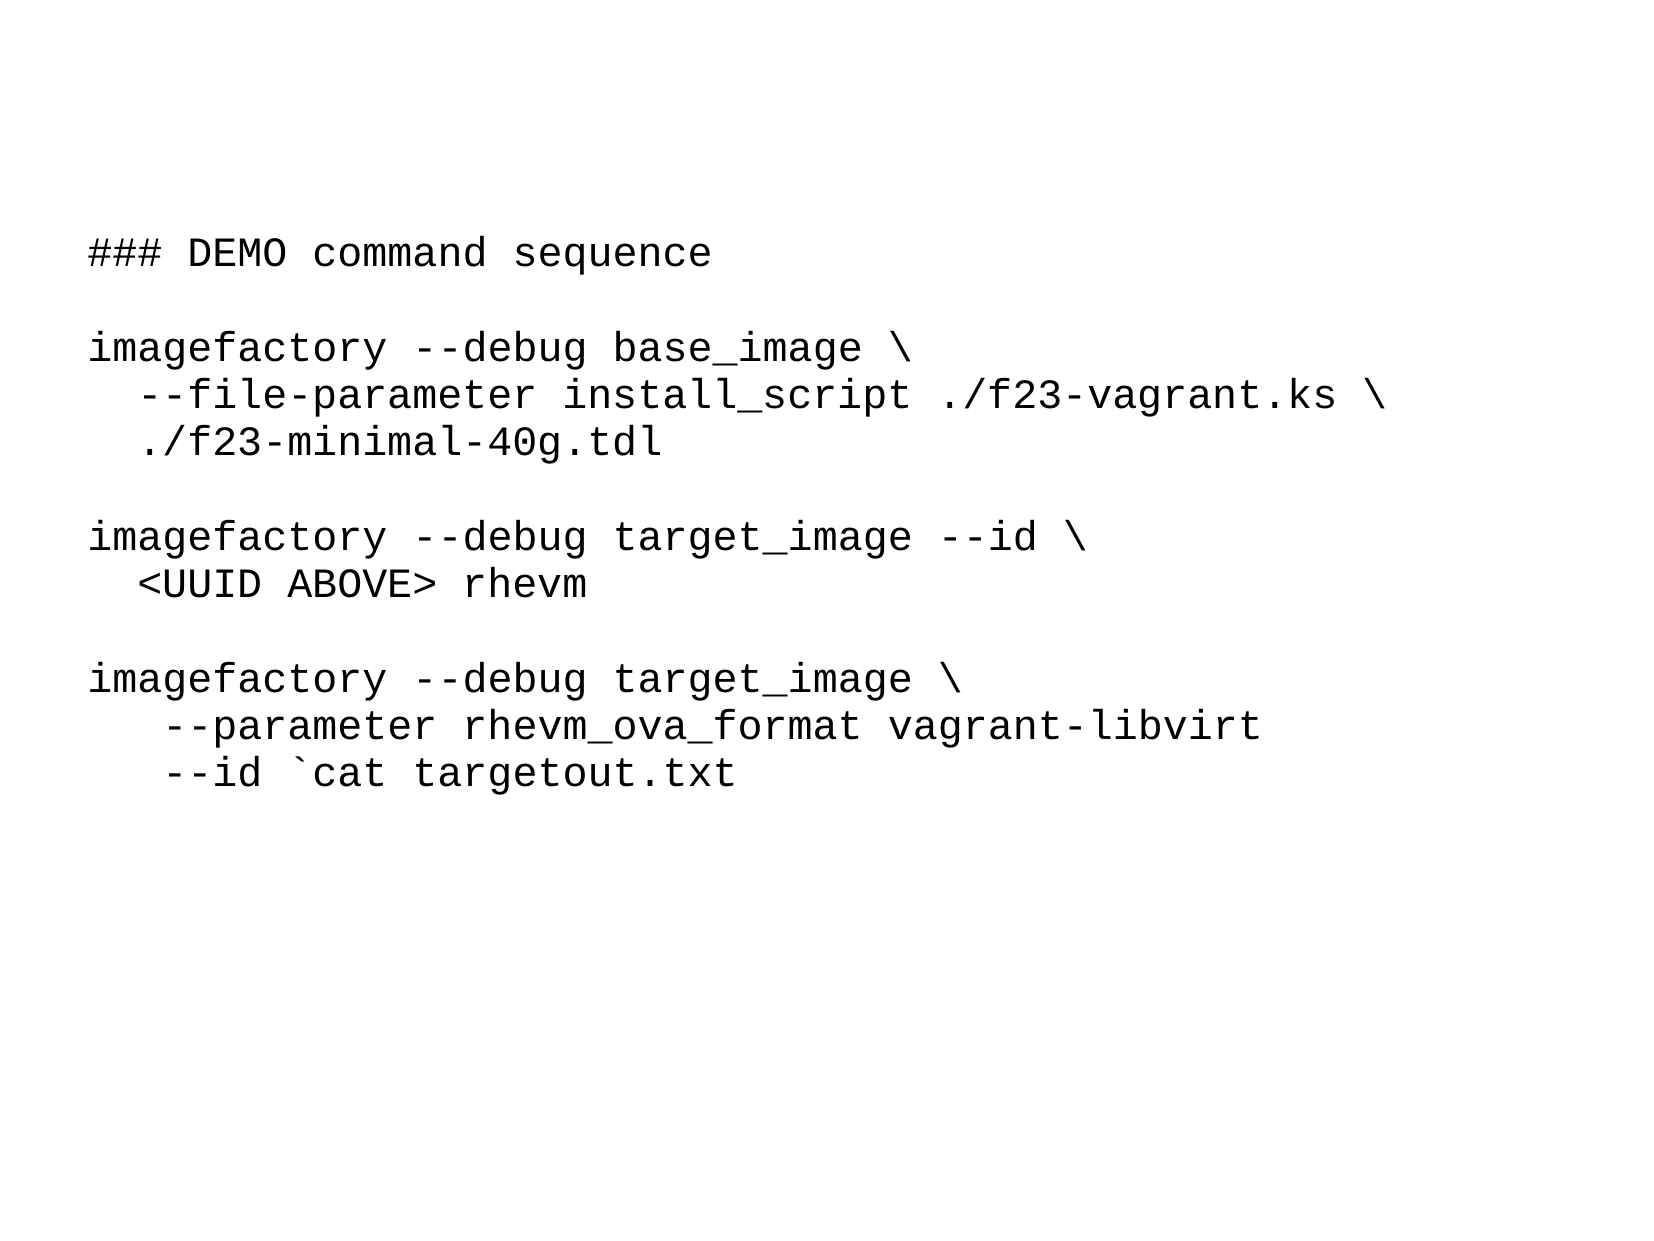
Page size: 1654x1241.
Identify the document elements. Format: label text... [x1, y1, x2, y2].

text_box ### DEMO command sequence imagefactory --debug base_image \ --file-parameter install_script ./f23-vagrant.ks \ ./f23-minimal-40g.tdl imagefactory --debug target_image --id \ <UUID ABOVE> rhevm imagefactory --debug target_image \ --parameter rhevm_ova_format vagrant-libvirt --id `cat targetout.txt [72, 35, 1573, 1221]
